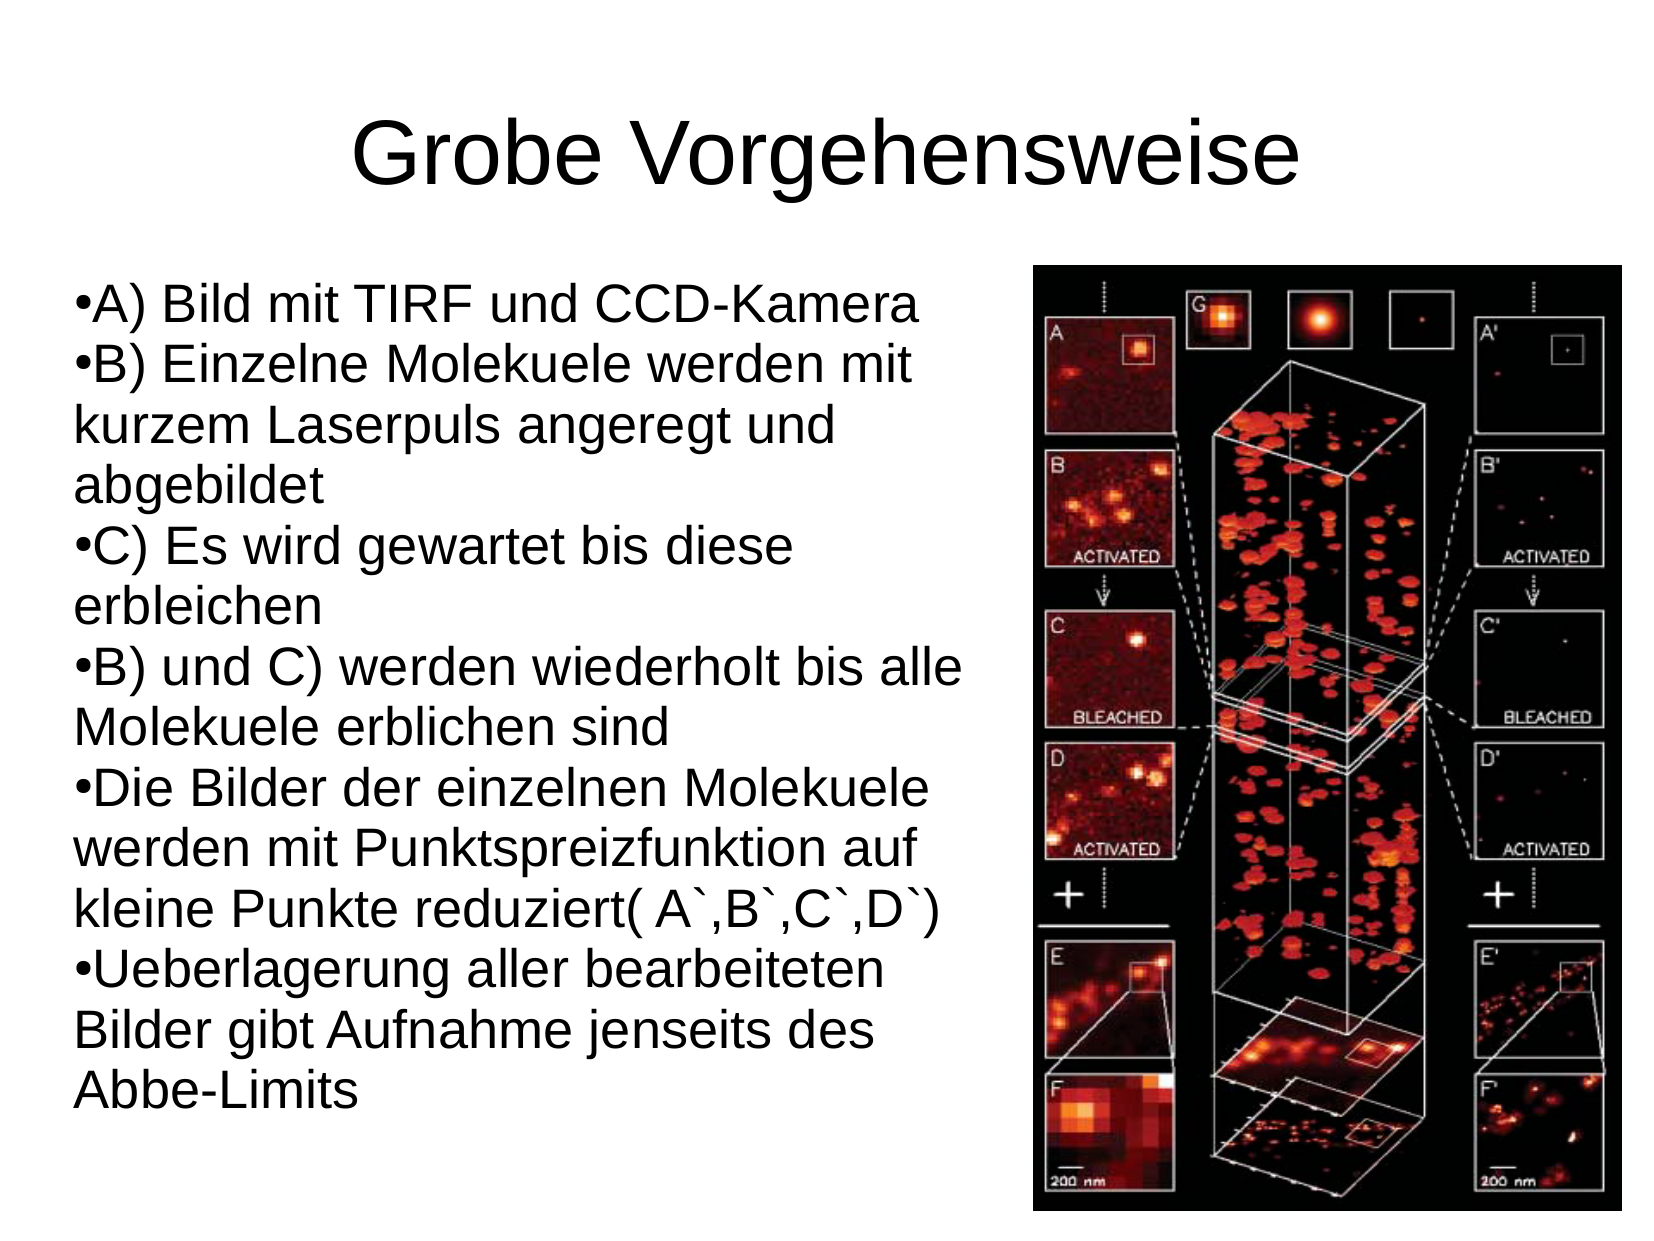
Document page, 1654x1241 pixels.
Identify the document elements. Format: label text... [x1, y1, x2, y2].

picture [1033, 265, 1622, 1211]
text_box A) Bild mit TIRF und CCD-Kamera B) Einzelne Molekuele werden mit kurzem Laserpuls angeregt und abgebildet C) Es wird gewartet bis diese erbleichen B) und C) werden wiederholt bis alle Molekuele erblichen sind Die Bilder der einzelnen Molekuele werden mit Punktspreizfunktion auf kleine Punkte reduziert( A`,B`,C`,D`) Ueberlagerung aller bearbeiteten Bilder gibt Aufnahme jenseits des Abbe-Limits [59, 265, 1004, 1129]
title Grobe Vorgehensweise [82, 49, 1571, 257]
